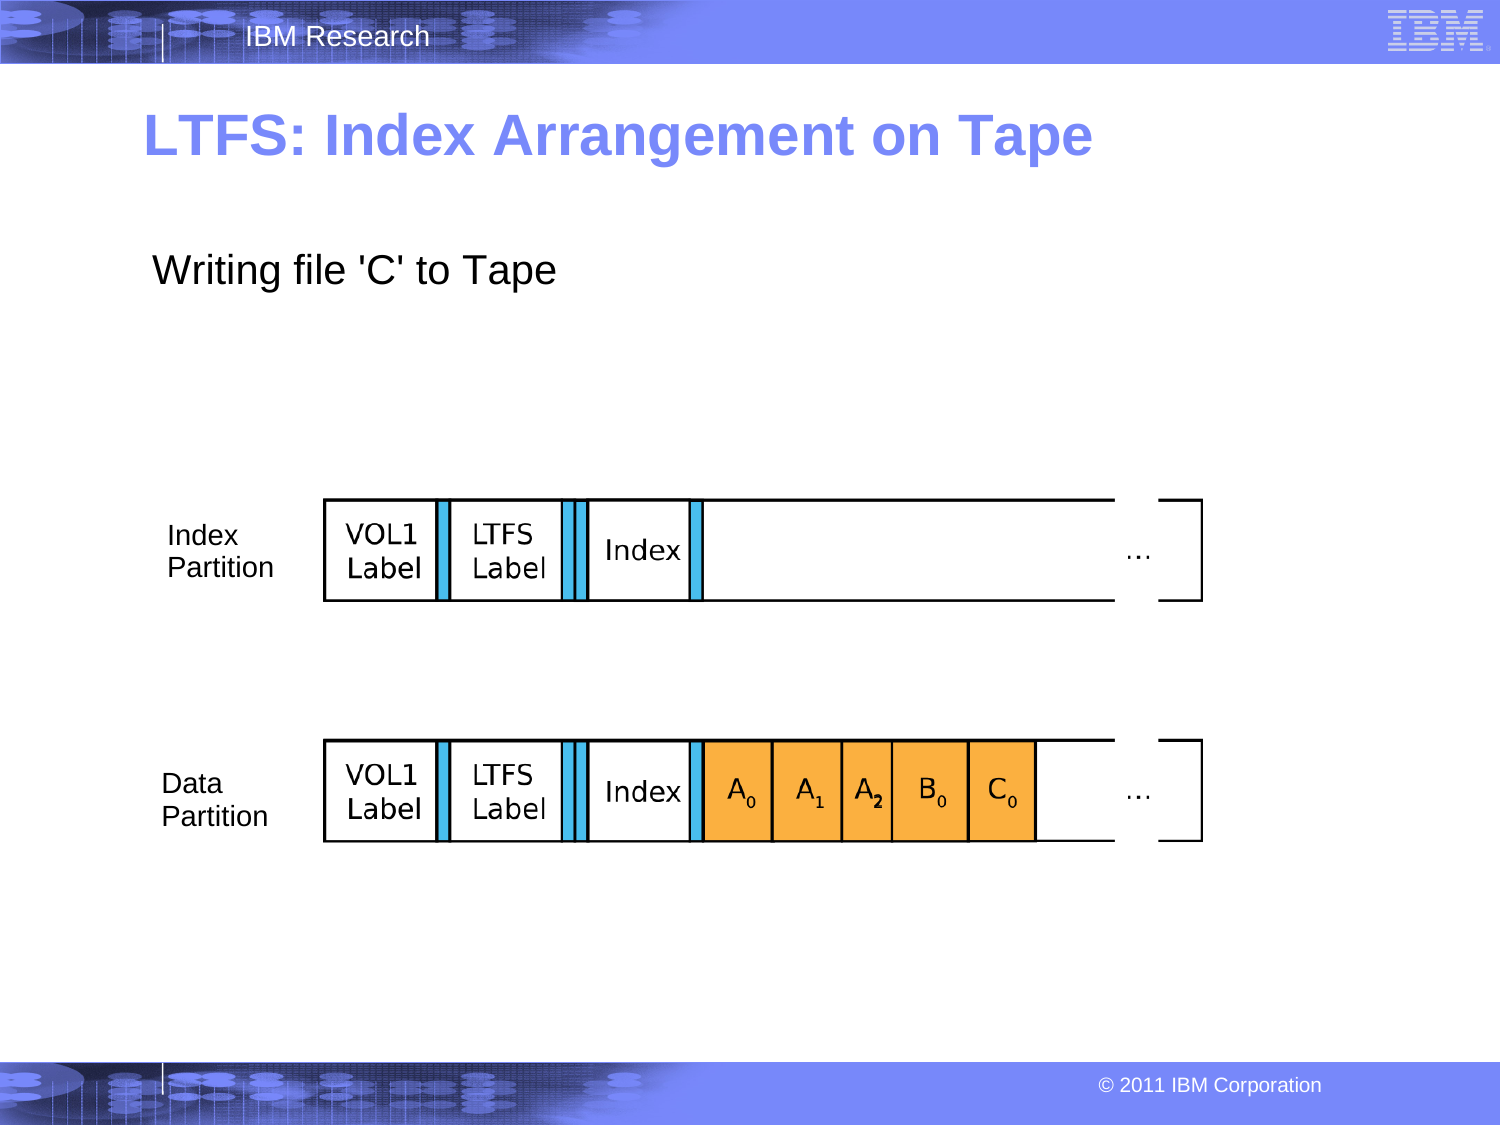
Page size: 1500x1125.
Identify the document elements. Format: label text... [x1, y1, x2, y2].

picture [0, 1063, 1500, 1125]
picture [323, 497, 1203, 847]
picture [1, 1, 1500, 63]
title LTFS: Index Arrangement on Tape [128, 87, 1480, 181]
text_box Data Partition [146, 759, 284, 840]
text_box Index Partition [152, 511, 290, 592]
text_box Writing file 'C' to Tape [137, 239, 573, 301]
